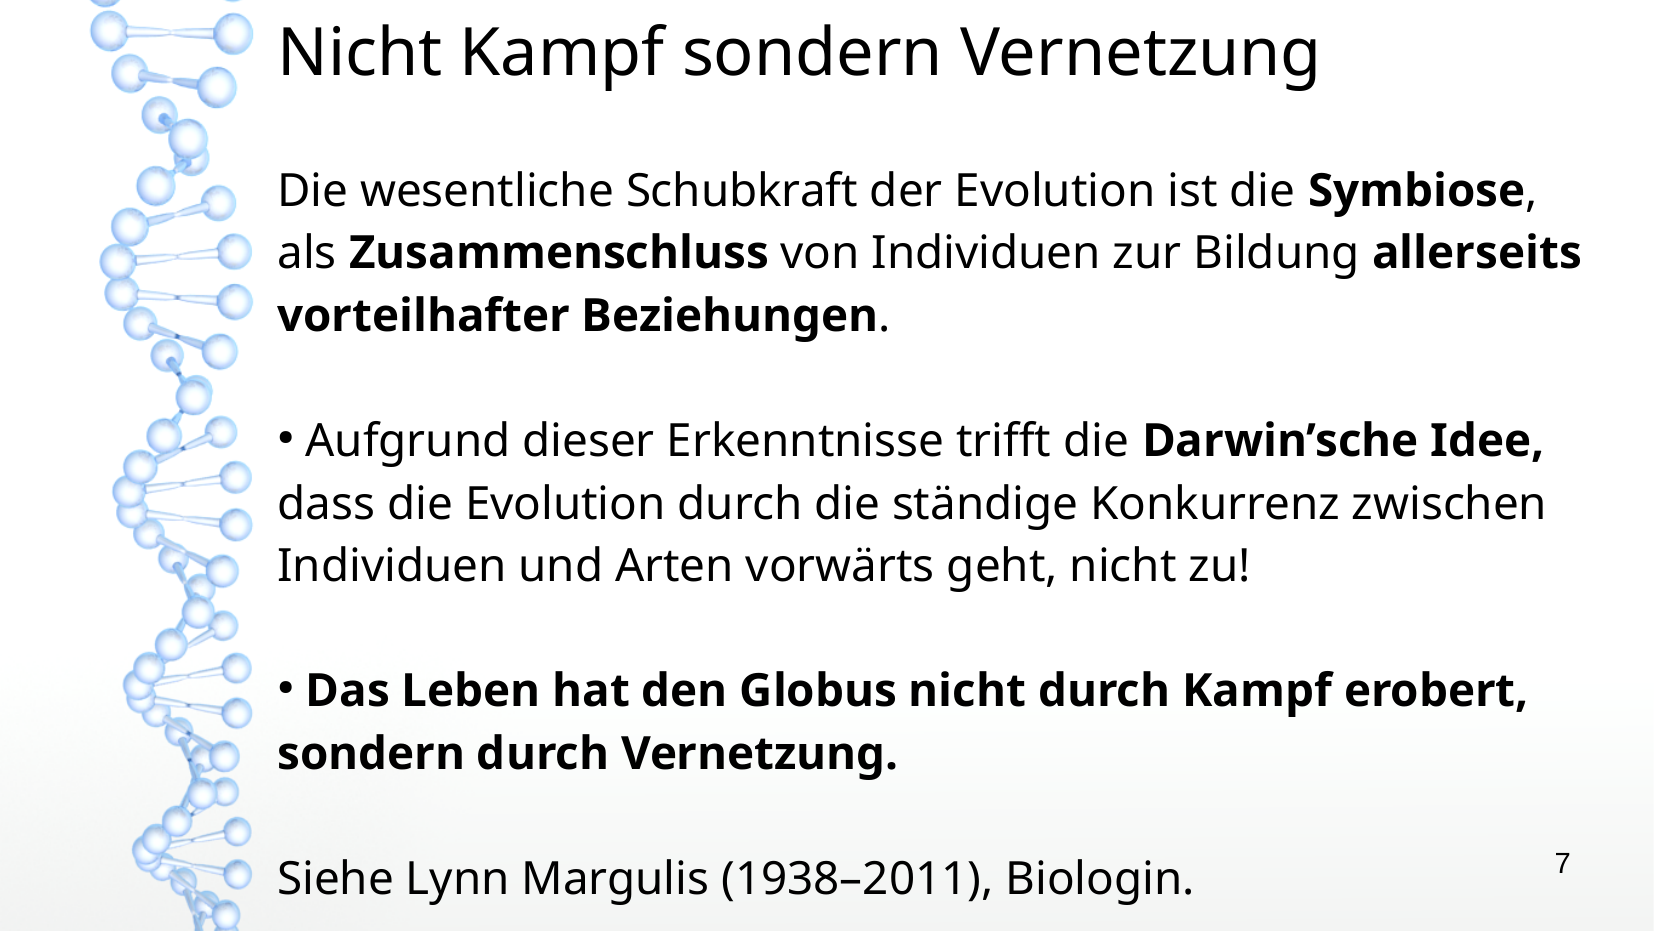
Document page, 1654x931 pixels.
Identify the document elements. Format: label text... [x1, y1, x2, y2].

subtitle Nicht Kampf sondern Vernetzung Die wesentliche Schubkraft der Evolution ist die Symbiose, als Zusammenschluss von Individuen zur Bildung allerseits vorteilhafter Beziehungen. Aufgrund dieser Erkenntnisse trifft die Darwin’sche Idee, dass die Evolution durch die ständige Konkurrenz zwischen Individuen und Arten vorwärts geht, nicht zu! Das Leben hat den Globus nicht durch Kampf erobert, sondern durch Vernetzung. Siehe Lynn Margulis (1938–2011), Biologin. [277, 83, 1607, 829]
picture [0, 0, 1654, 931]
